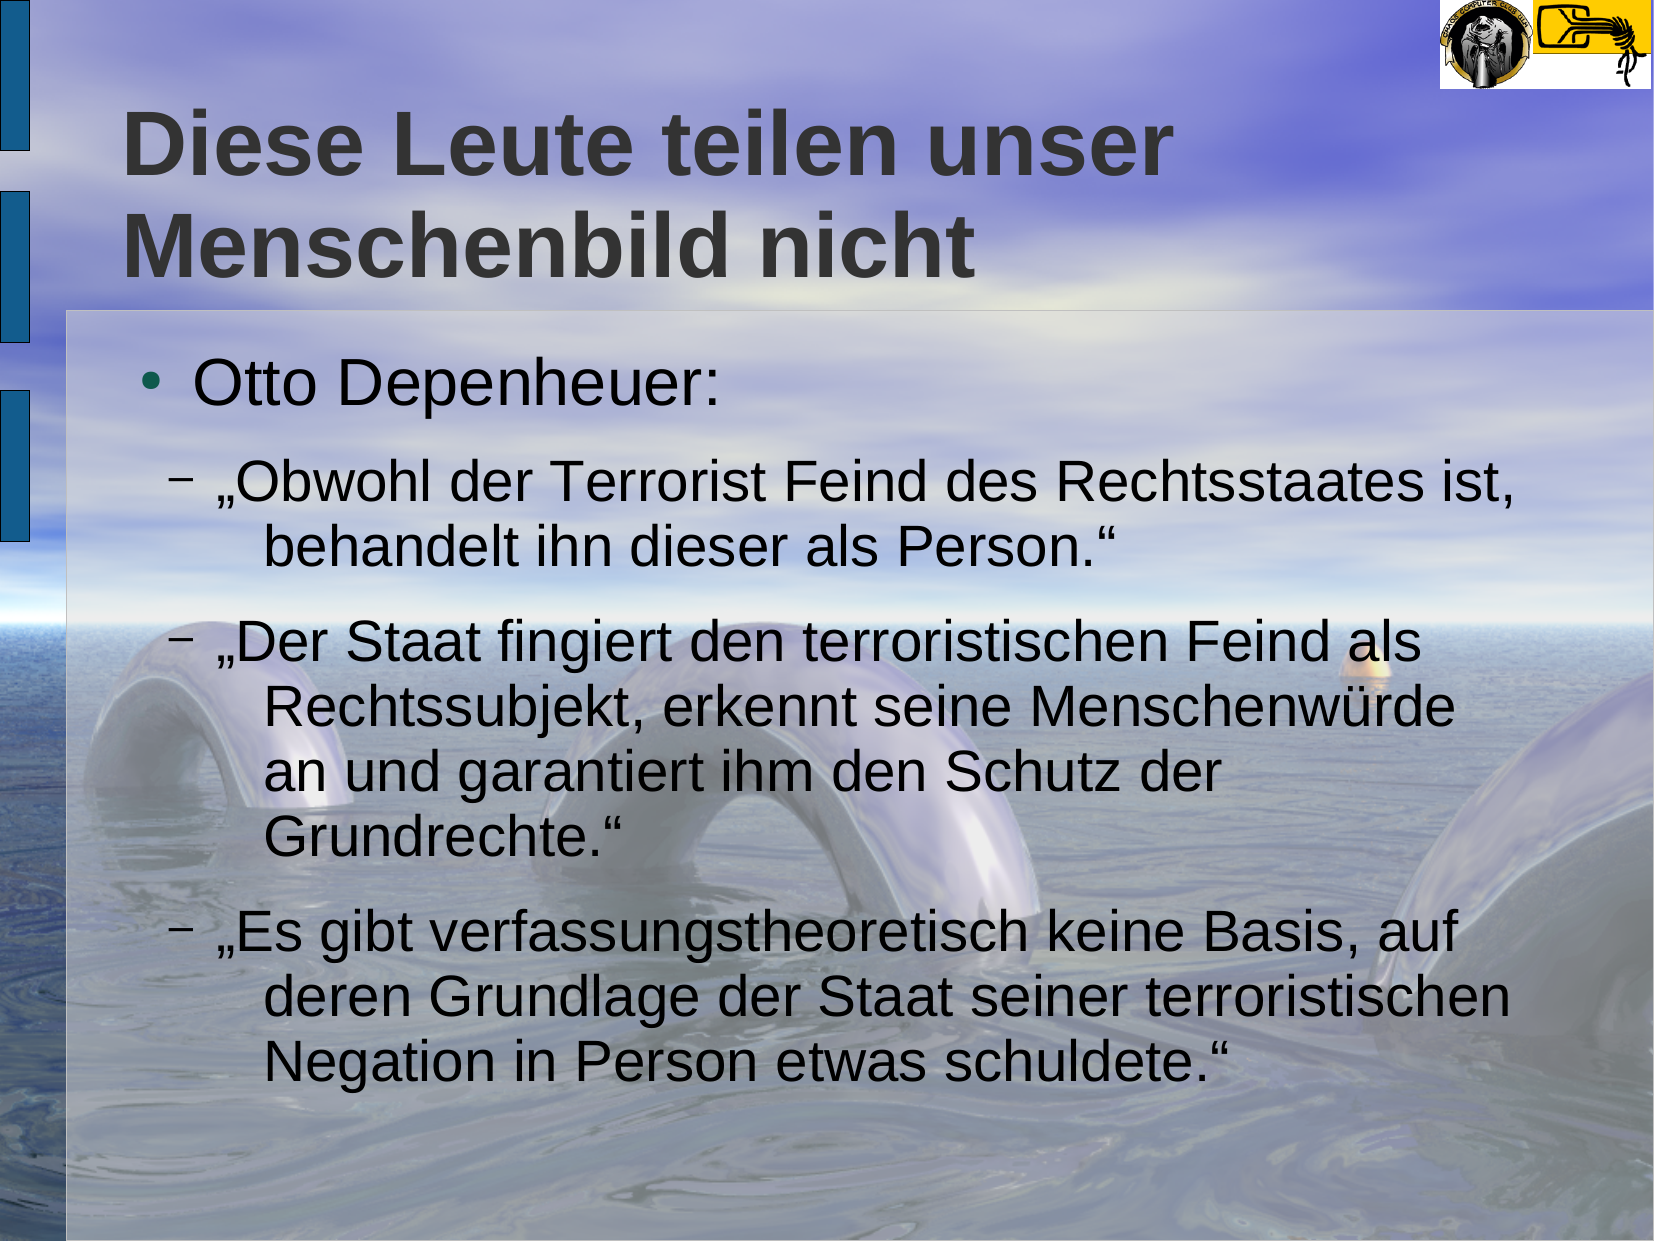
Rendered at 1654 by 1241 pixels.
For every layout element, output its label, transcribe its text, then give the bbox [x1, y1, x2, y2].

picture [0, 0, 1654, 1241]
list Otto Depenheuer: „Obwohl der Terrorist Feind des Rechtsstaates ist, behandelt ihn dieser als Person.“ „Der Staat fingiert den terroristischen Feind als Rechtssubjekt, erkennt seine Menschenwürde an und garantiert ihm den Schutz der Grundrechte.“ „Es gibt verfassungstheoretisch keine Basis, auf deren Grundlage der Staat seiner terroristischen Negation in Person etwas schuldete.“ [121, 344, 1534, 1112]
title Diese Leute teilen unser Menschenbild nicht [121, 92, 1534, 298]
